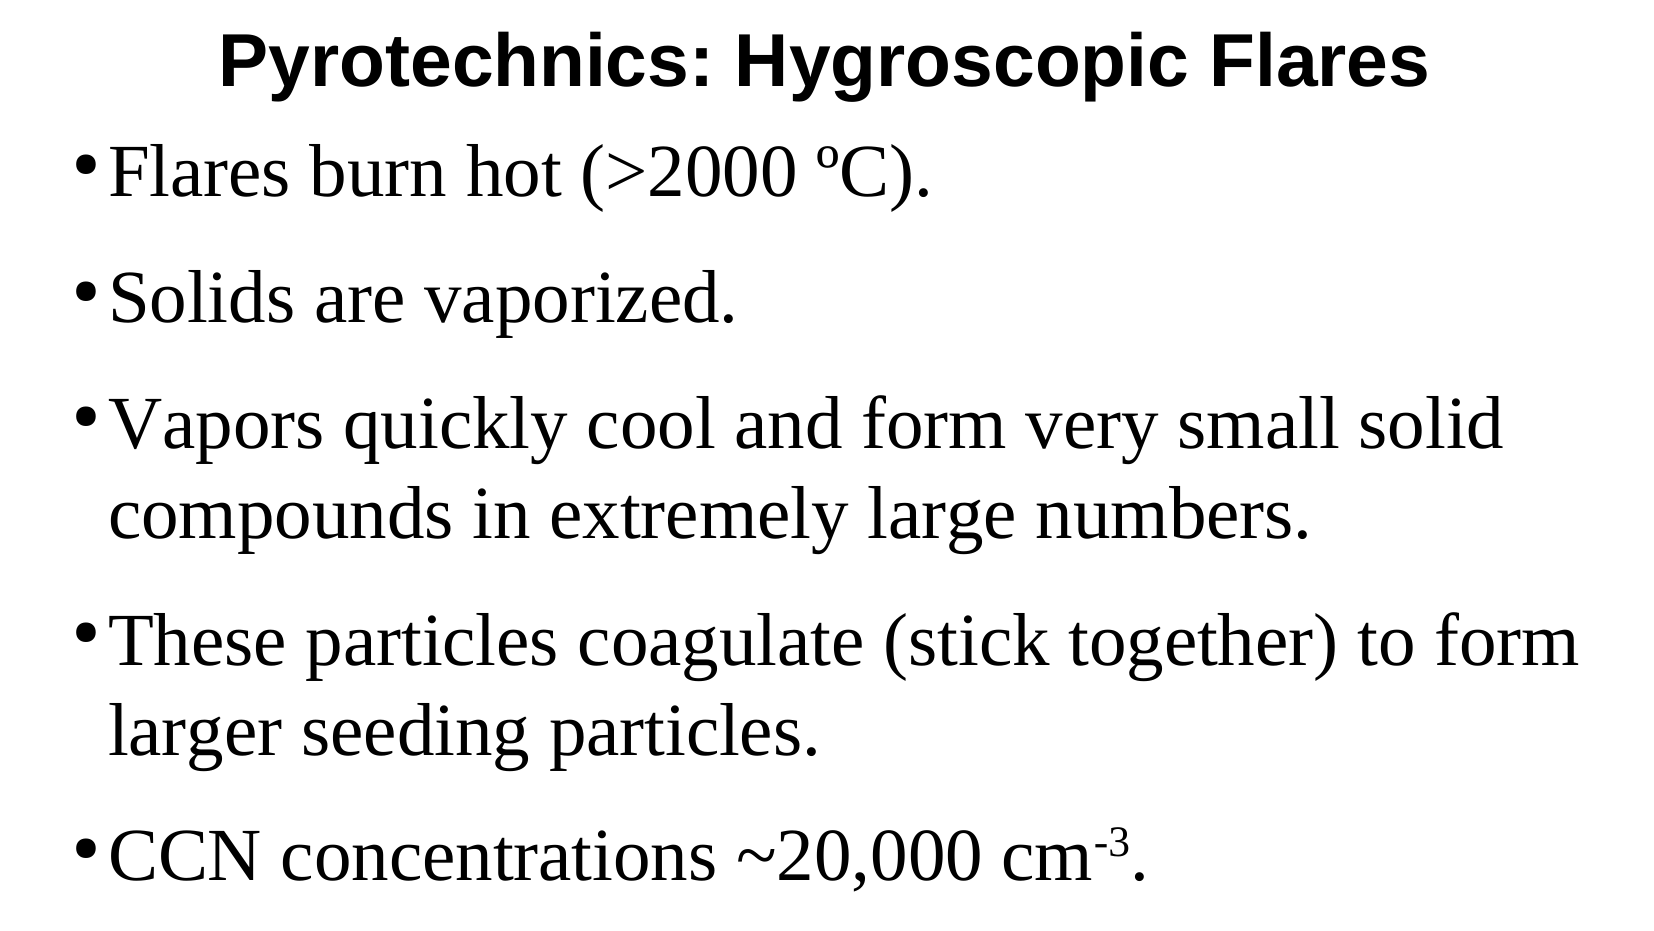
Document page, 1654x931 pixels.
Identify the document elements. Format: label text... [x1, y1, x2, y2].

text_box Flares burn hot (>2000 ºC). Solids are vaporized. Vapors quickly cool and form very small solid compounds in extremely large numbers. These particles coagulate (stick together) to form larger seeding particles. CCN concentrations ~20,000 cm-3. [10, 114, 1645, 904]
title Pyrotechnics: Hygroscopic Flares [0, 5, 1654, 107]
